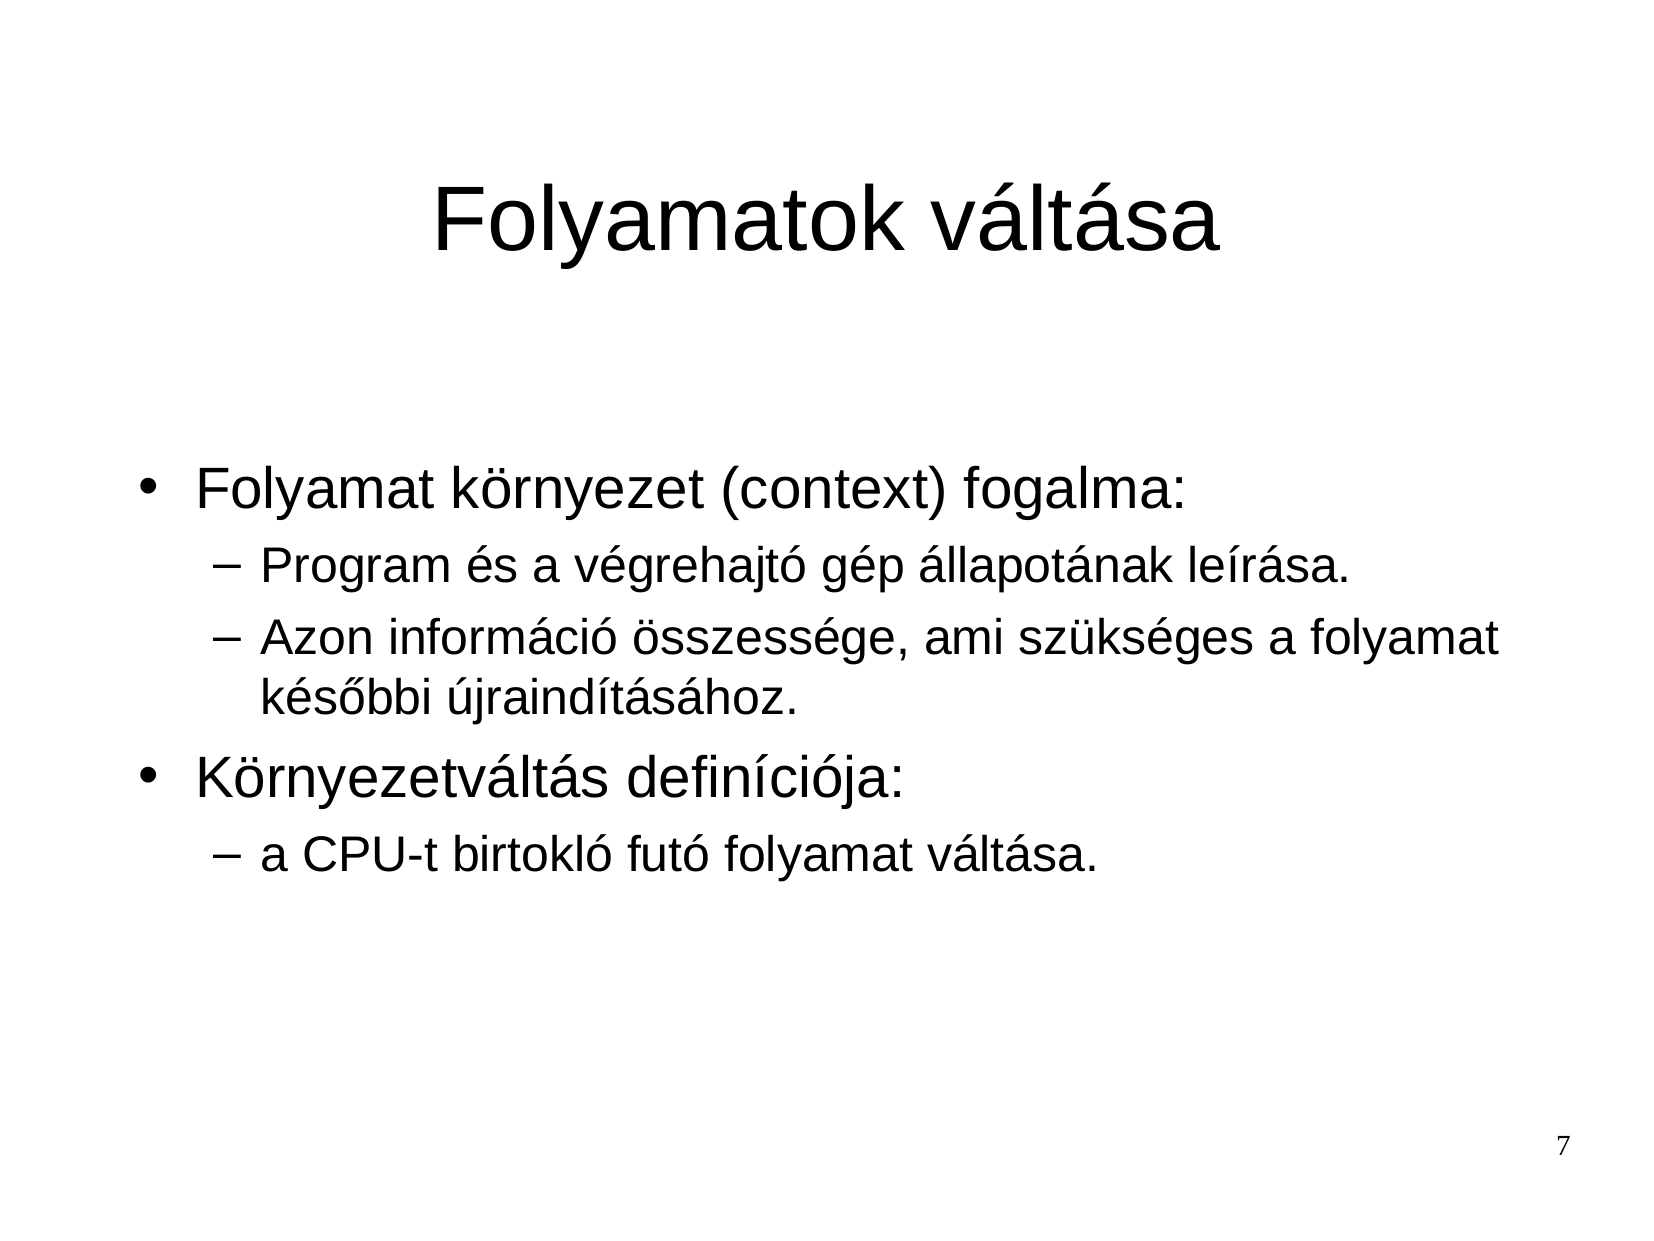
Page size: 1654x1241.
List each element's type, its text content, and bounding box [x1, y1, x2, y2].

list Folyamat környezet (context) fogalma: Program és a végrehajtó gép állapotának leírása. Azon információ összessége, ami szükséges a folyamat későbbi újraindításához. Környezetváltás definíciója: a CPU-t birtokló futó folyamat váltása. [124, 358, 1530, 1103]
title Folyamatok váltása [124, 110, 1530, 317]
